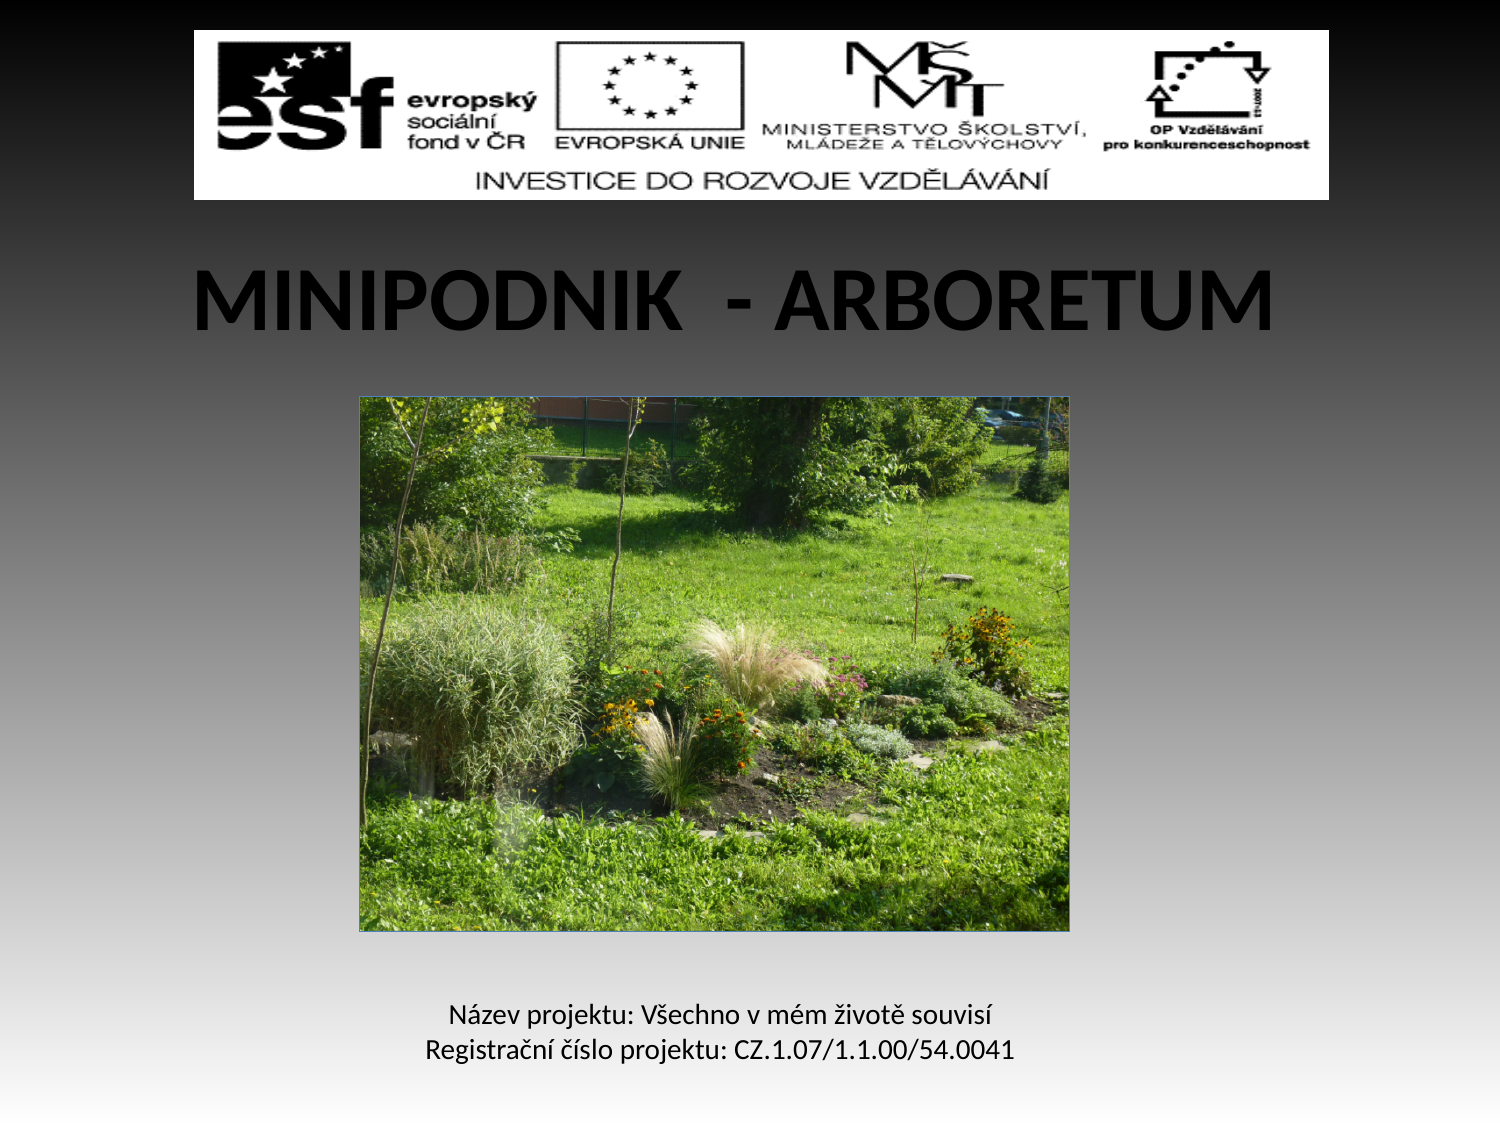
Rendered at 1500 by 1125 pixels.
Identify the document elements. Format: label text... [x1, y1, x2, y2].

subtitle Název projektu: Všechno v mém životě souvisí Registrační číslo projektu: CZ.1.07/1.1.00/54.0041 [383, 987, 1058, 1083]
picture [360, 397, 1069, 931]
title [112, 349, 1388, 591]
text_box MINIPODNIK - ARBORETUM [176, 231, 1293, 357]
picture [194, 30, 1329, 200]
